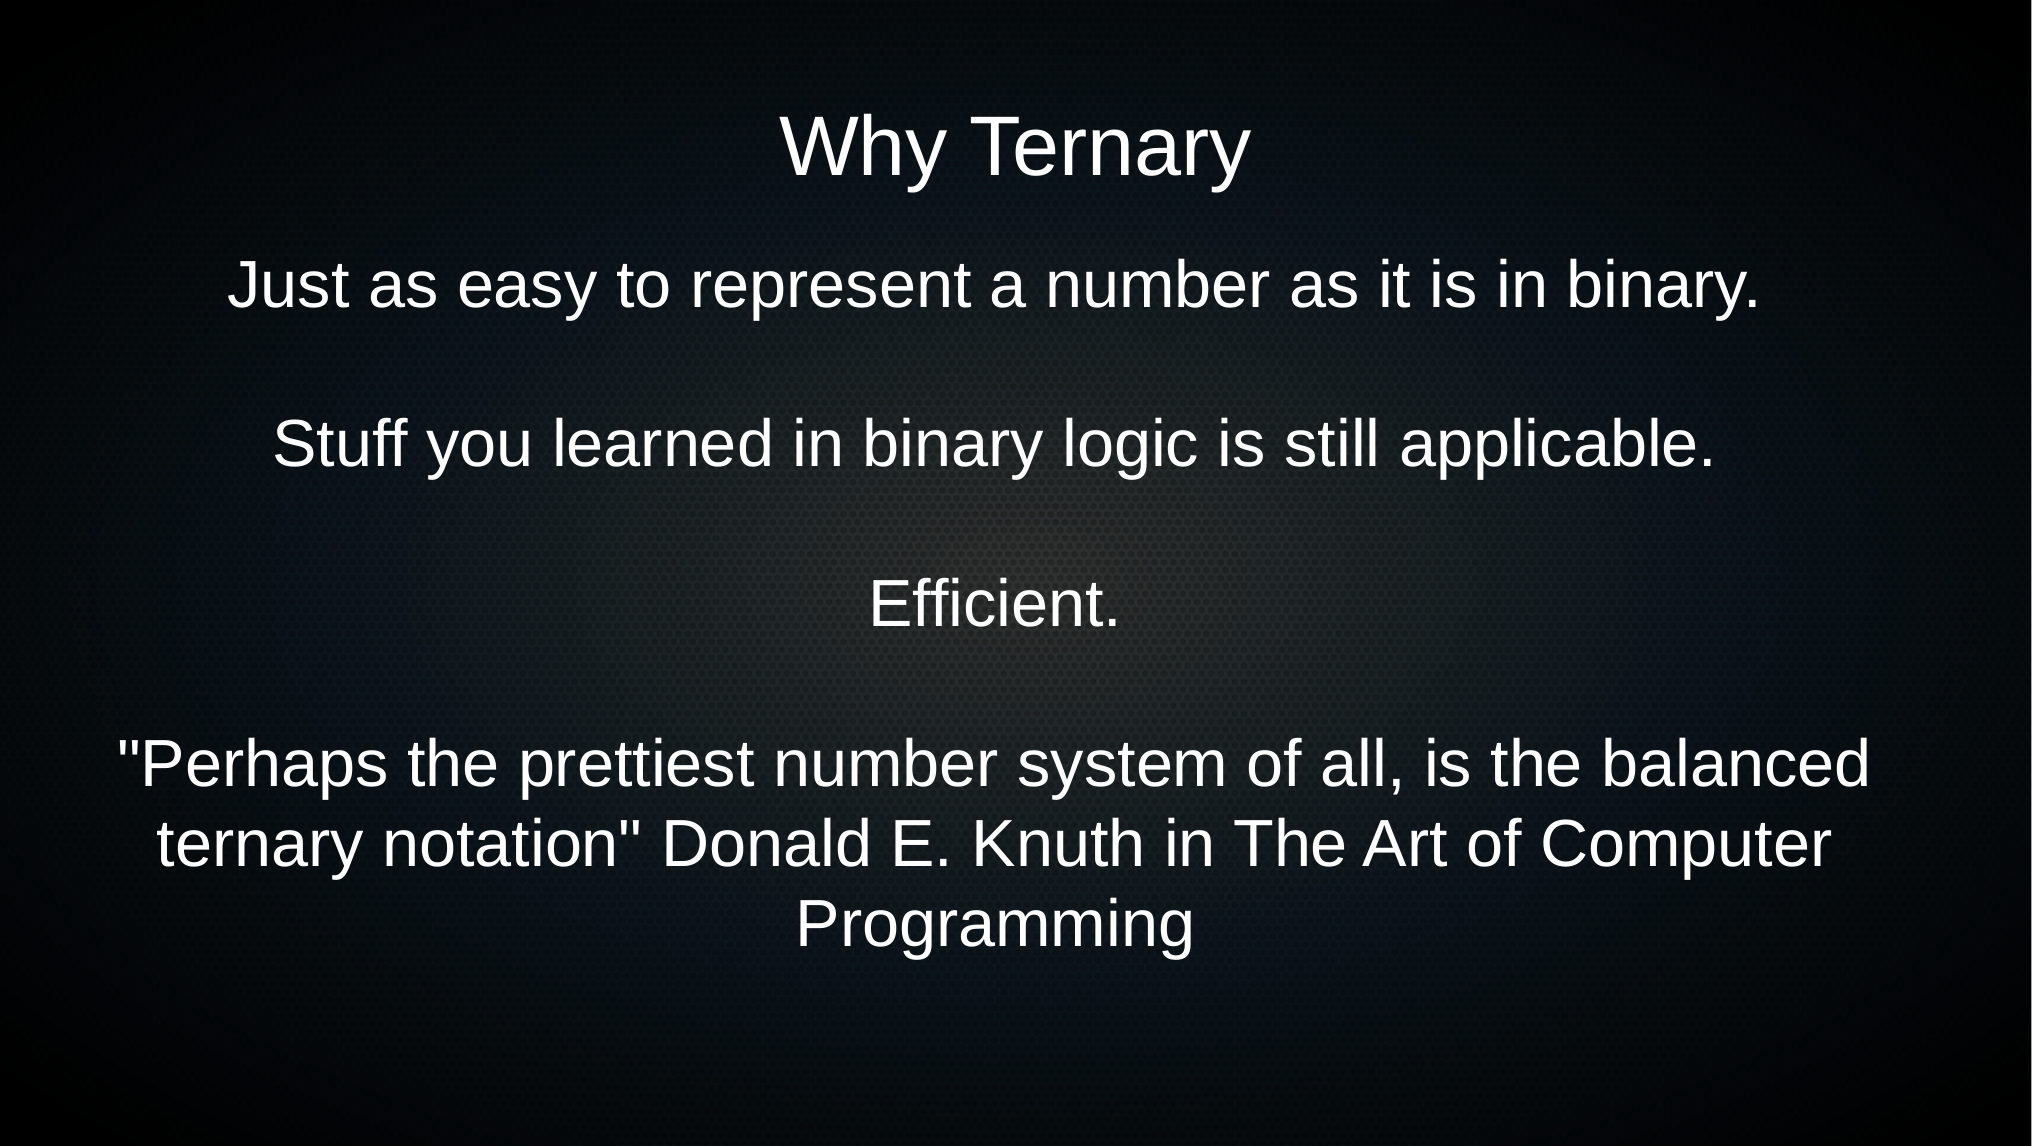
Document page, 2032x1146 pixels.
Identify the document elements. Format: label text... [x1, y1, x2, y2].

picture [0, 0, 2032, 1146]
text_box Just as easy to represent a number as it is in binary. Stuff you learned in binary logic is still applicable. Efficient. "Perhaps the prettiest number system of all, is the balanced ternary notation" Donald E. Knuth in The Art of Computer Programming [101, 267, 1890, 933]
text_box Why Ternary [101, 45, 1930, 237]
